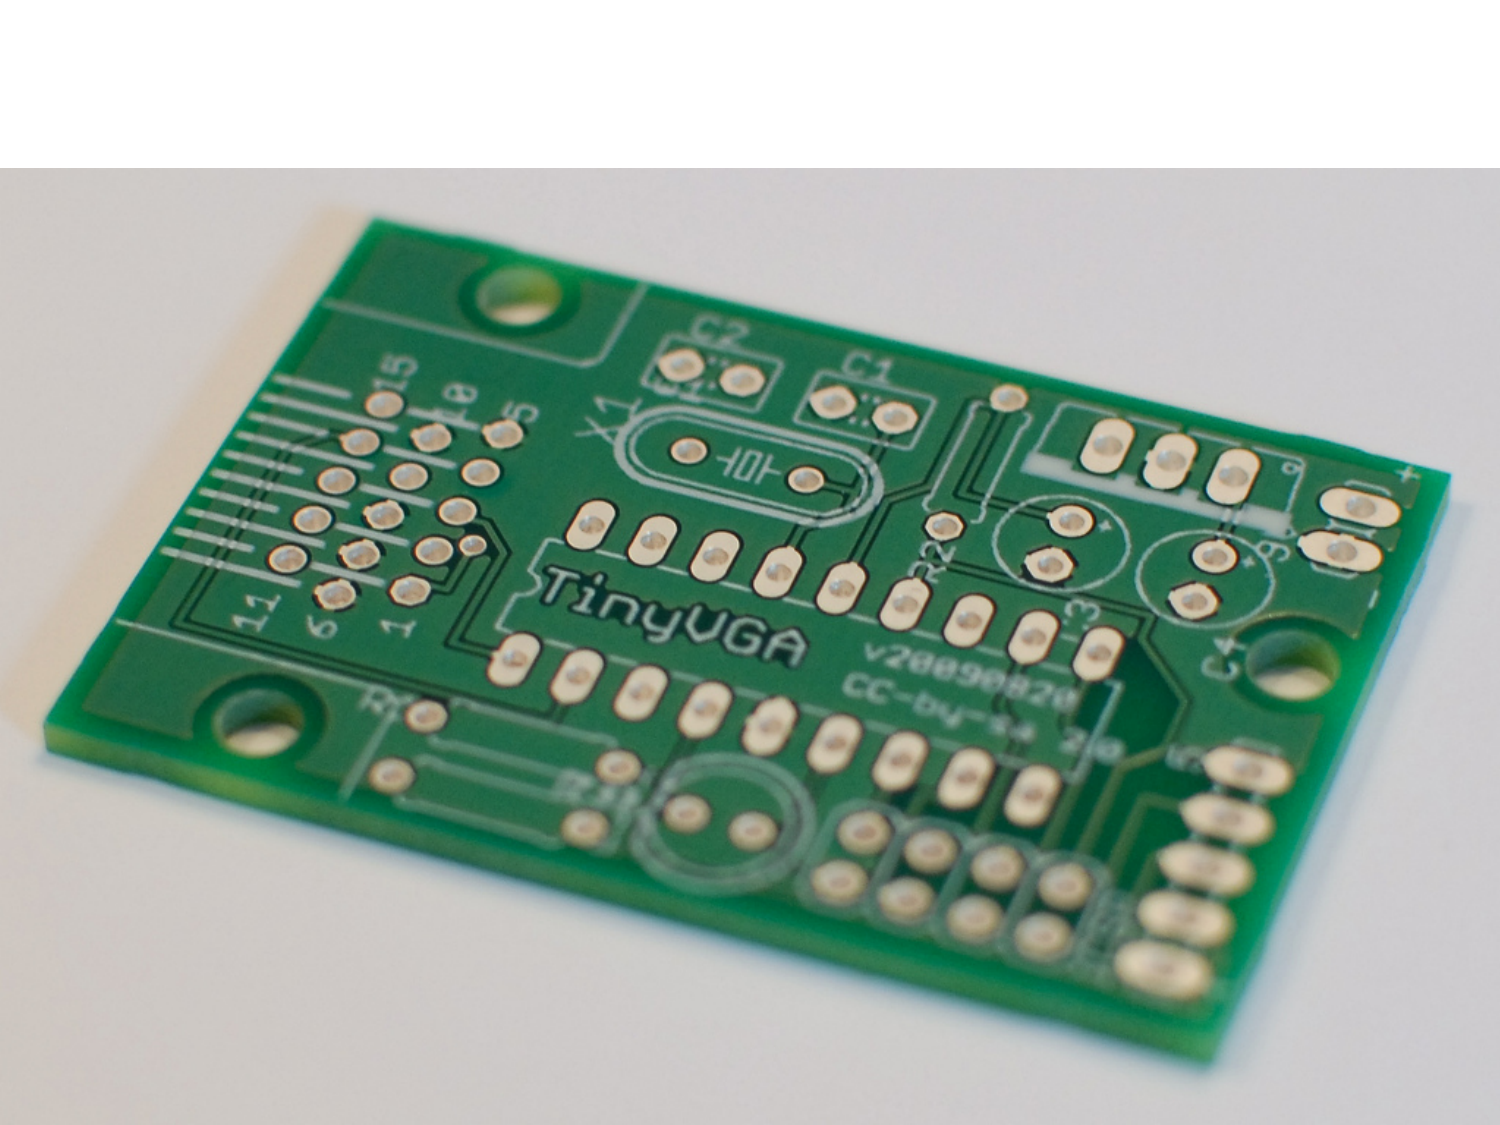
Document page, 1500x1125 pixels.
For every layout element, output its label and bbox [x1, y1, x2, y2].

picture [0, 168, 1500, 1125]
